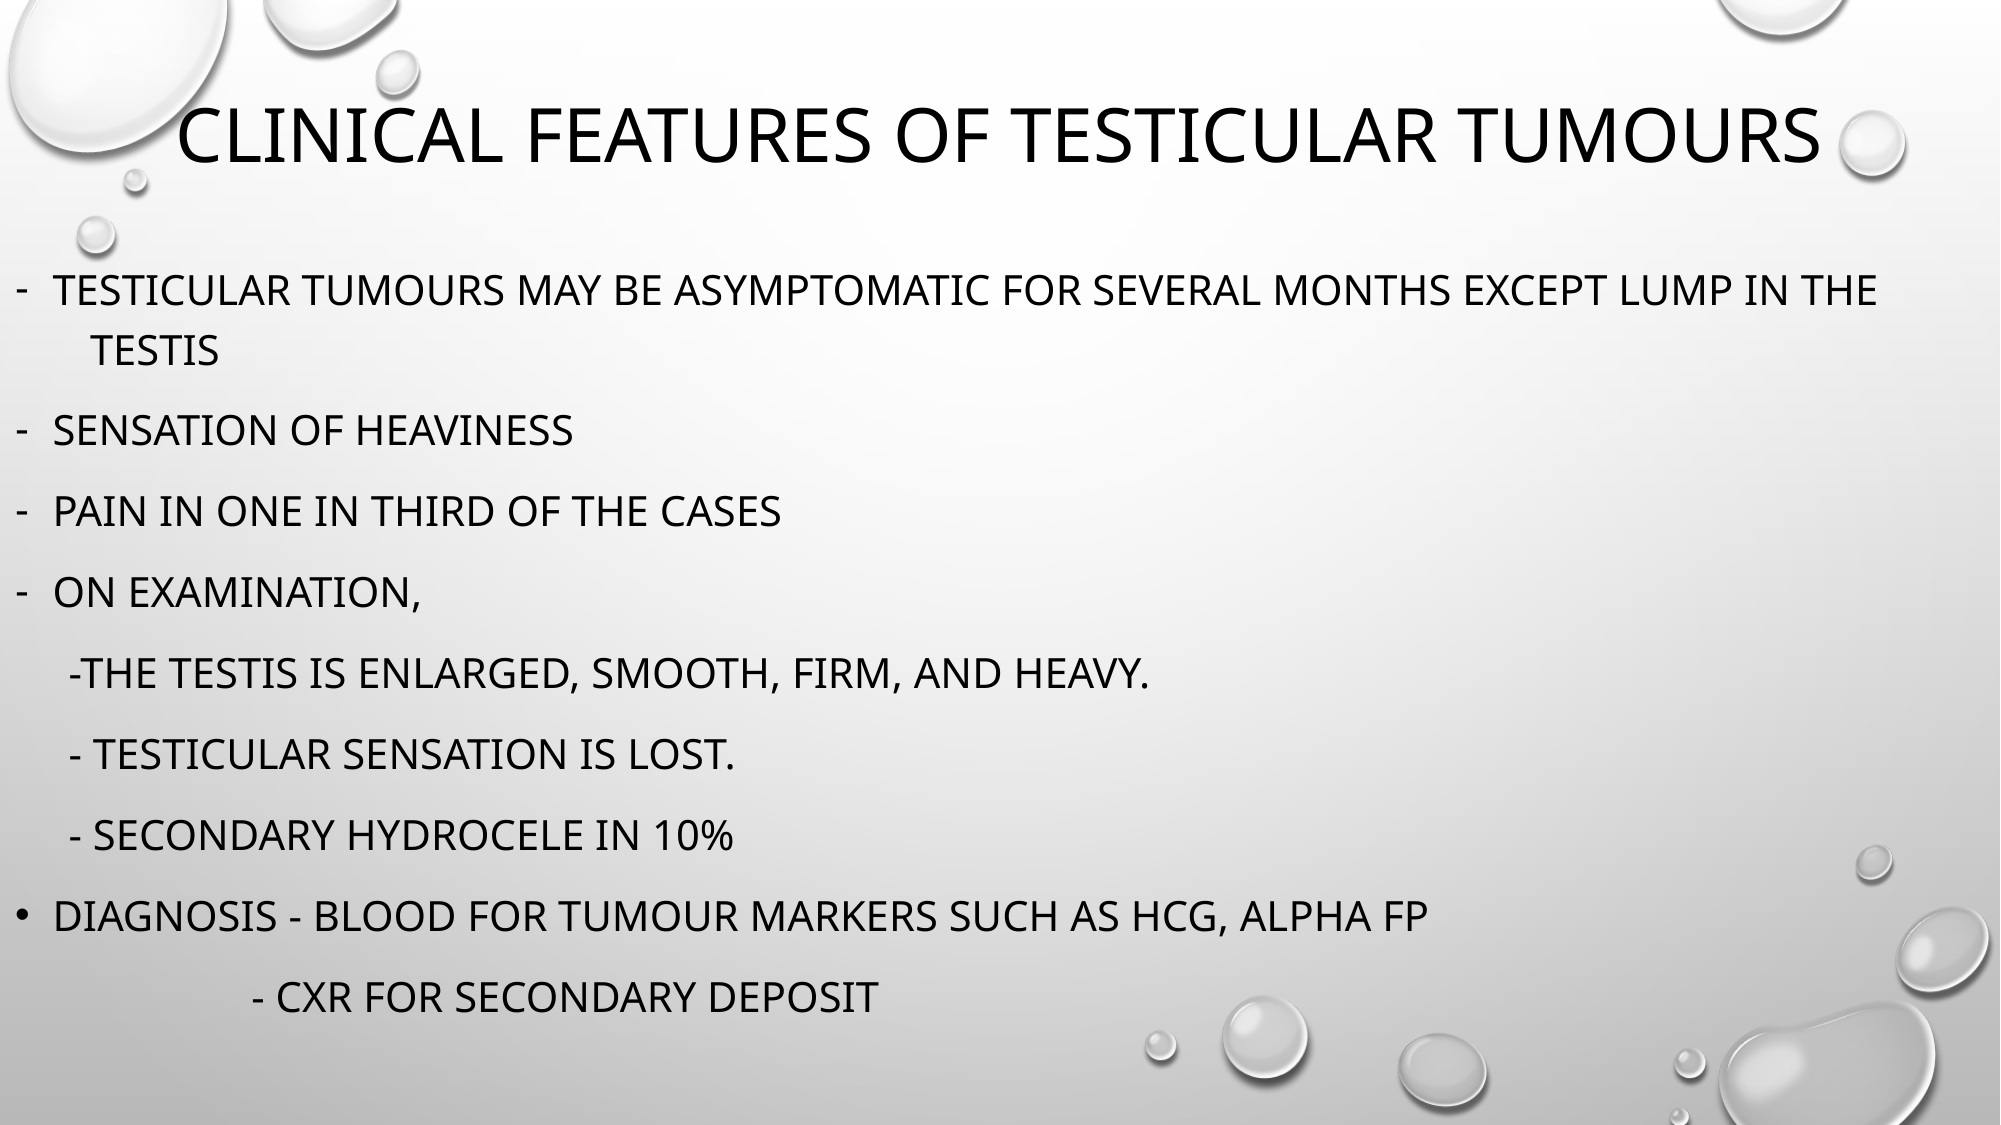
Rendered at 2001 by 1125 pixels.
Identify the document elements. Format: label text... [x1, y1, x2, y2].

title Clinical features OF Testicular tumours [0, 0, 2000, 245]
list Testicular tumours may be asymptomatic for several months except lump in the testis Sensation of heaviness Pain in one IN third of the cases On examination, -the testis is enlarged, smooth, firm, and heavy. - Testicular sensation is lost. - Secondary Hydrocele in 10% Diagnosis - Blood for tumour markers such as HCG, Alpha FP - CXR for secondary deposit [0, 245, 2000, 1125]
